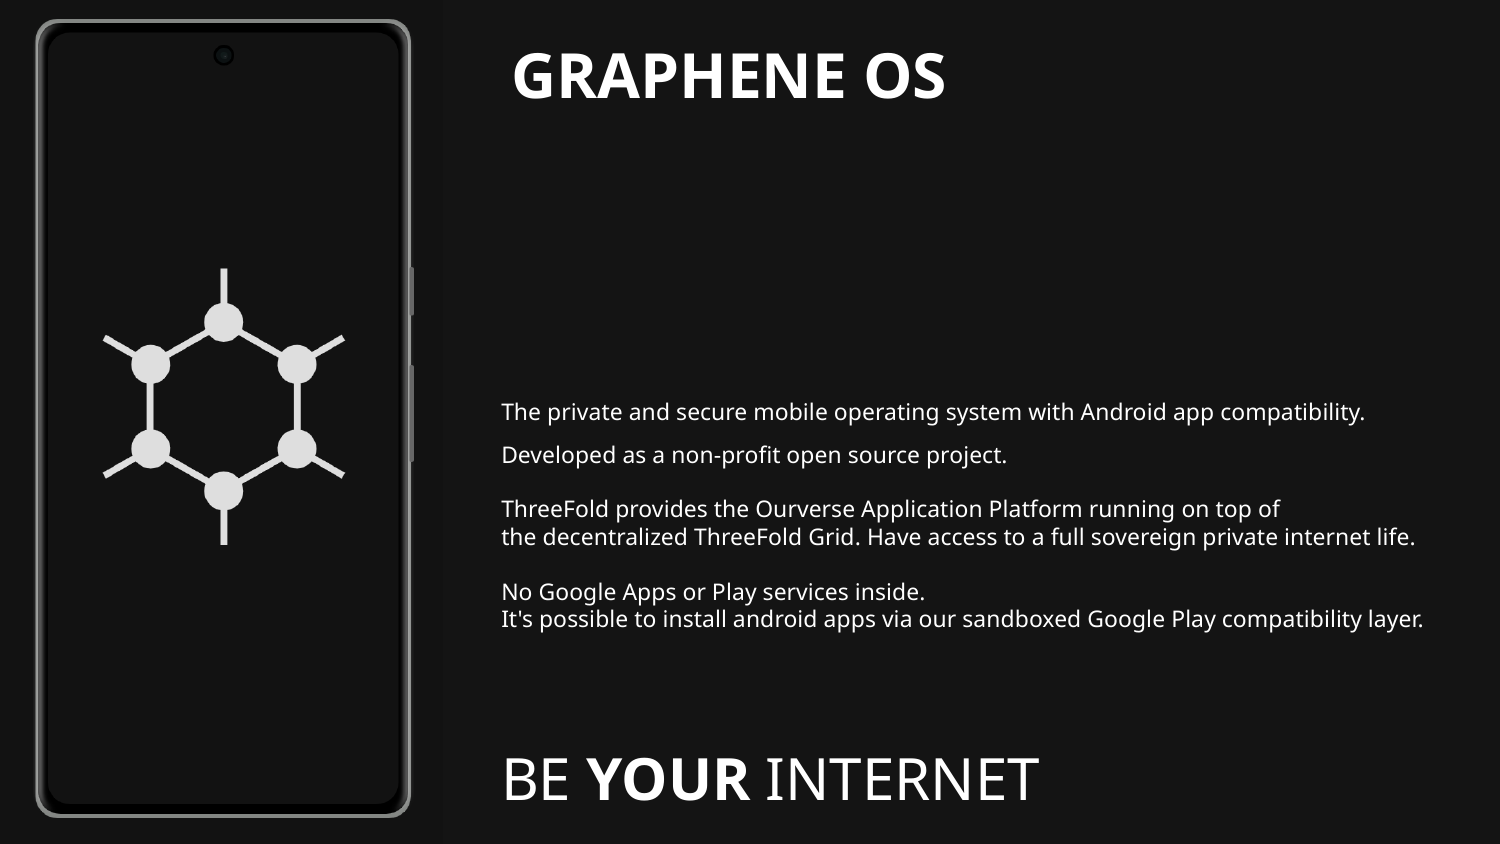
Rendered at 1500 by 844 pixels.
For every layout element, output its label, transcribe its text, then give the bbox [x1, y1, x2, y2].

text_box The private and secure mobile operating system with Android app compatibility. Developed as a non-profit open source project. ThreeFold provides the Ourverse Application Platform running on top of the decentralized ThreeFold Grid. Have access to a full sovereign private internet life. No Google Apps or Play services inside. It's possible to install android apps via our sandboxed Google Play compatibility layer. BE YOUR INTERNET [486, 382, 1443, 828]
picture [0, 0, 443, 844]
text_box GRAPHENE OS [496, 35, 1033, 144]
